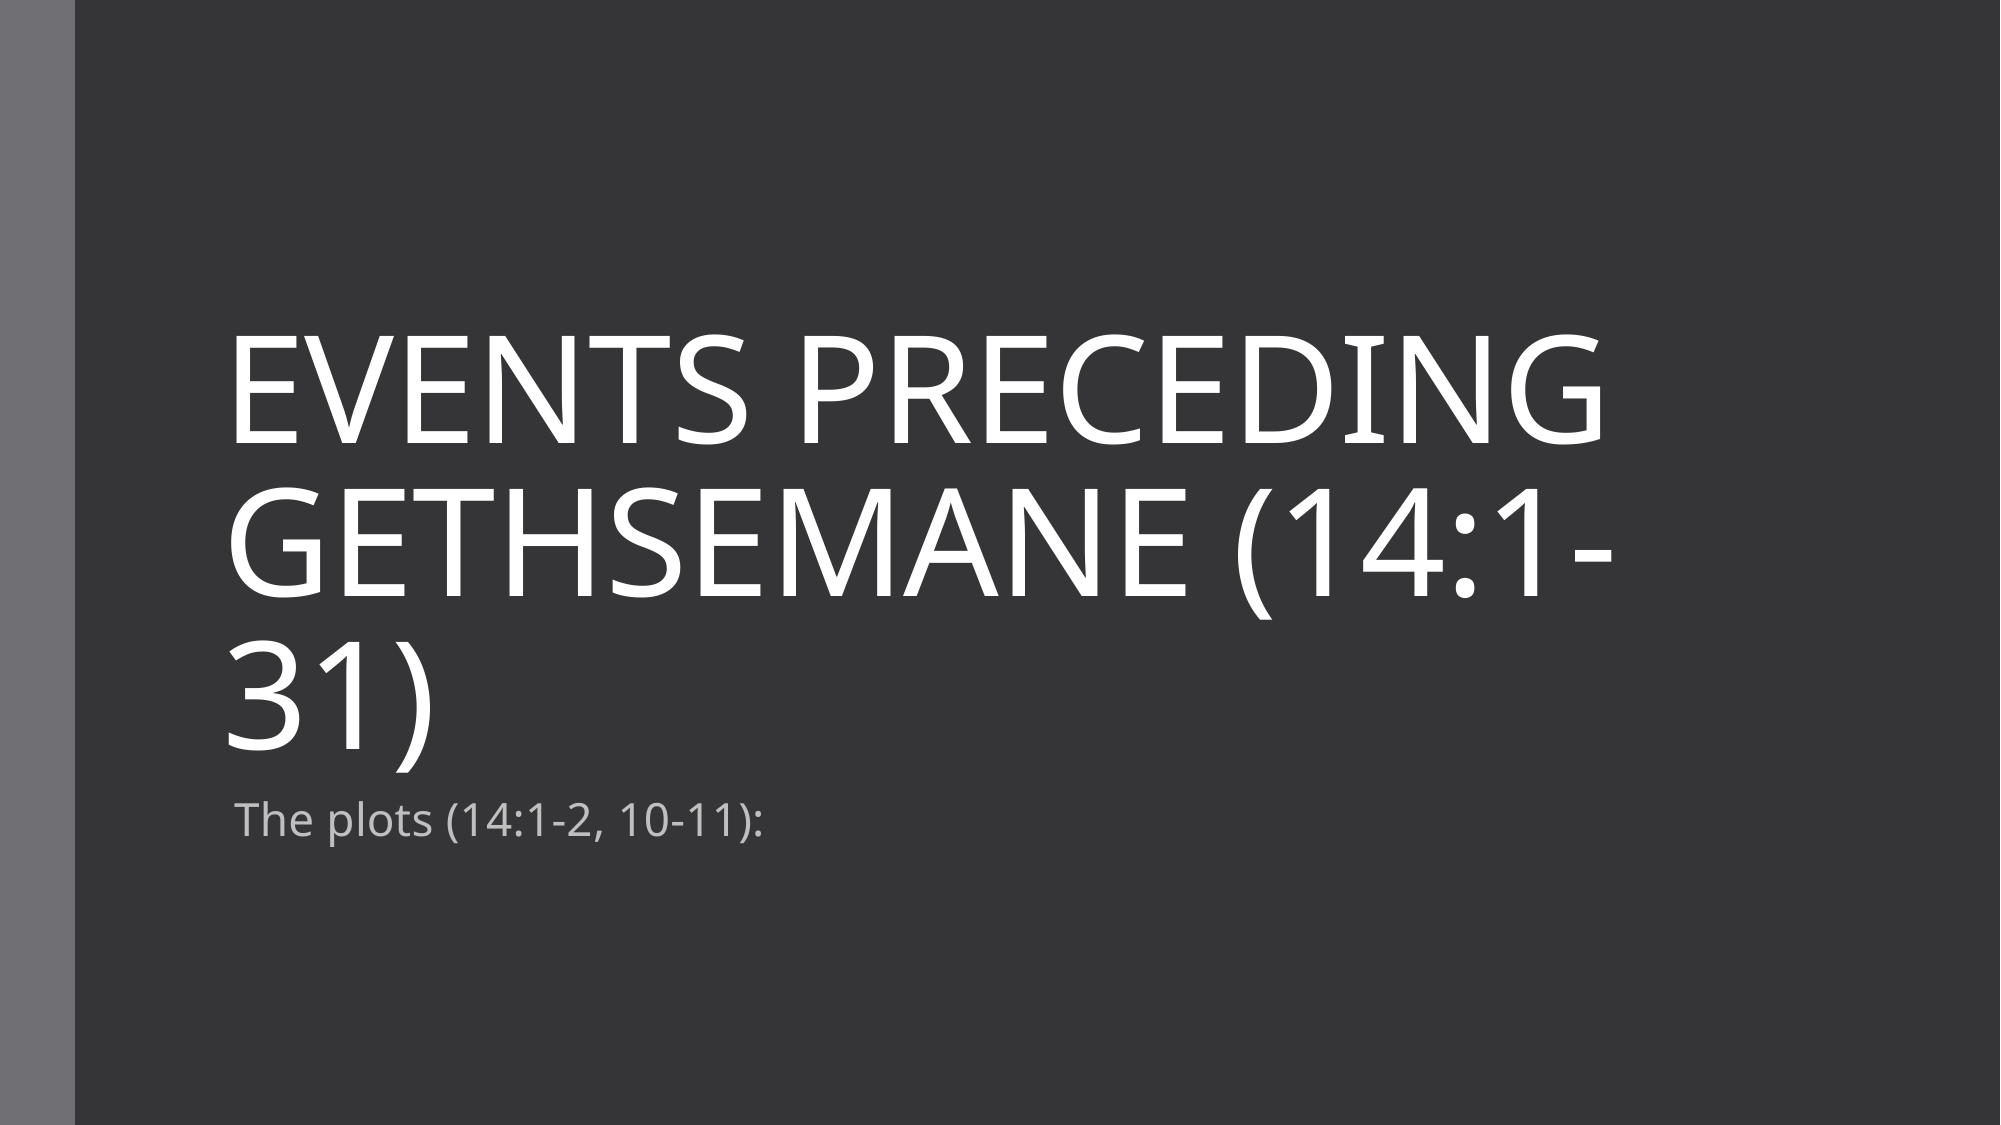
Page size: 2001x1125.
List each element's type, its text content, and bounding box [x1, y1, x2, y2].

title EVENTS PRECEDING GETHSEMANE (14:1-31) [206, 124, 1752, 787]
subtitle The plots (14:1-2, 10-11): [206, 787, 1752, 1066]
